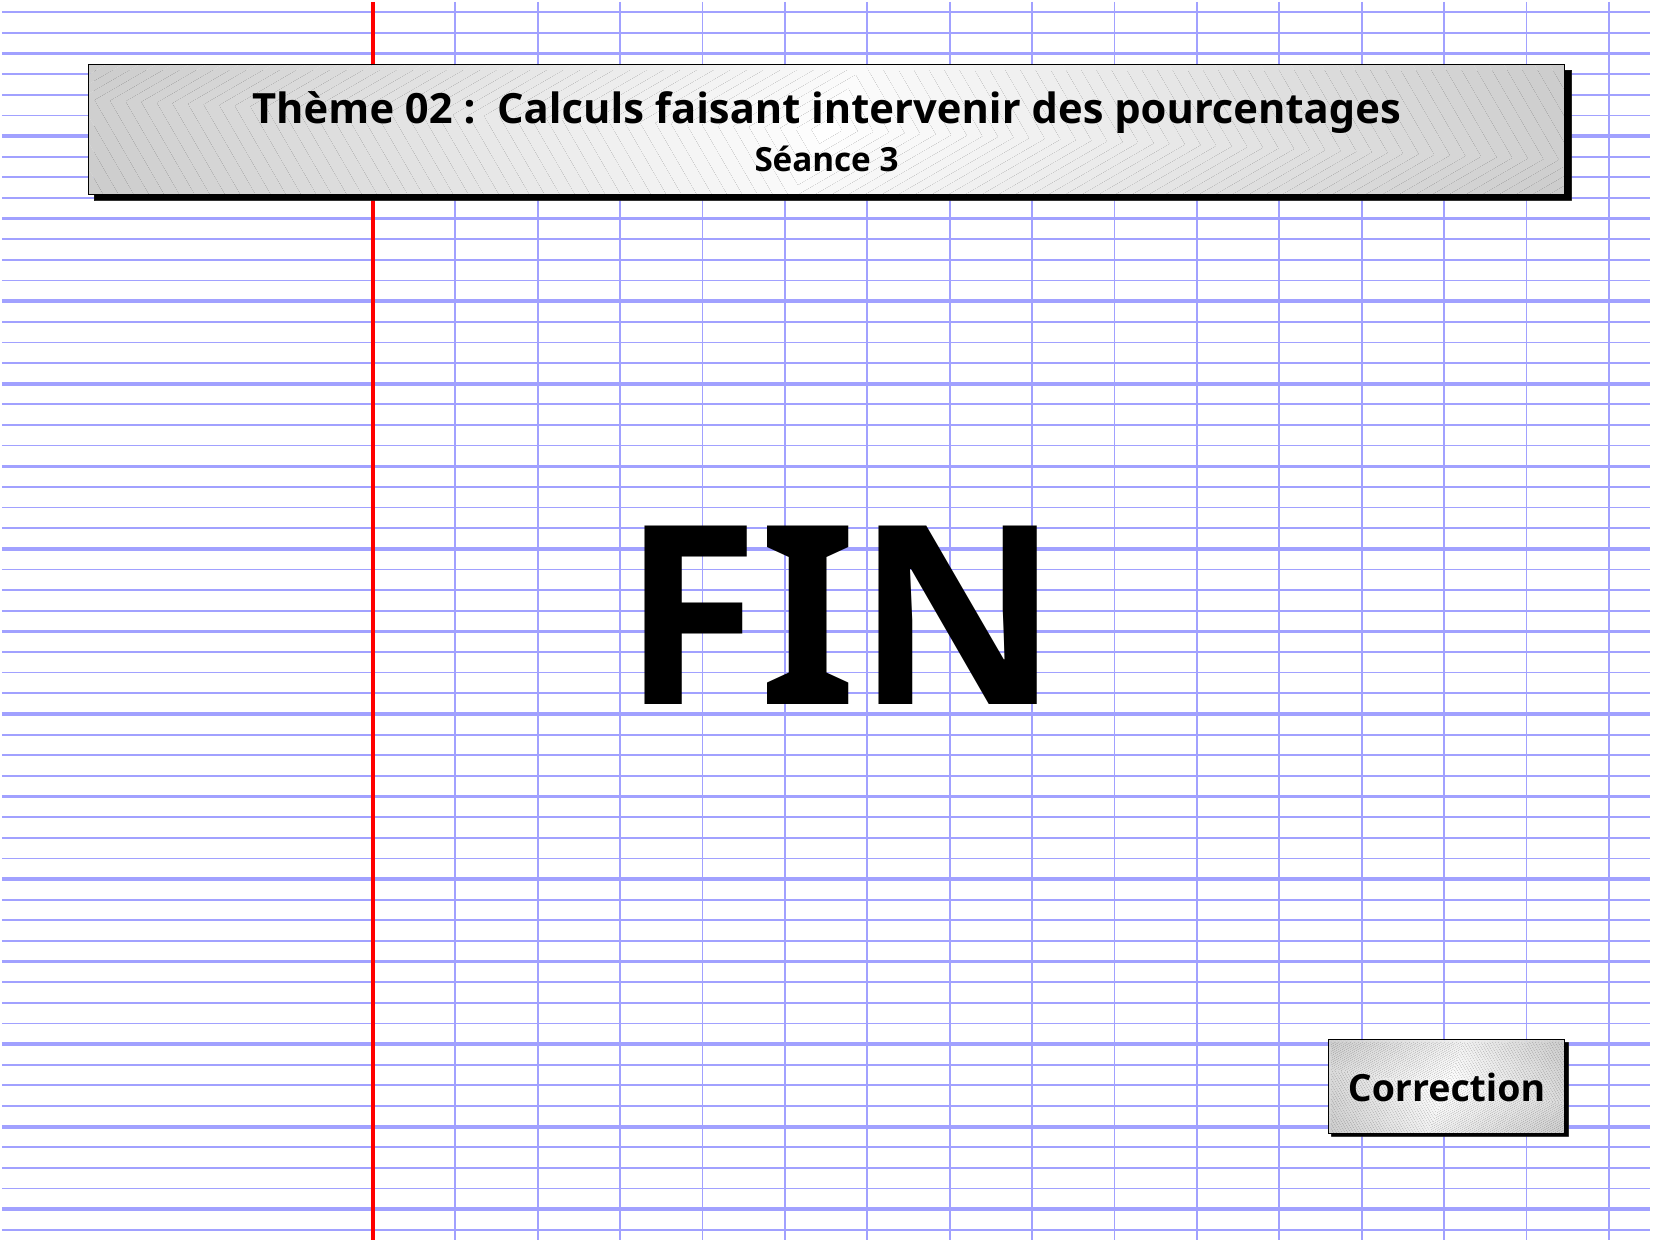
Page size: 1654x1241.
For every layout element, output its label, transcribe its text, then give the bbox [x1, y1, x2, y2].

text_box Correction [1328, 1039, 1565, 1134]
picture [0, 0, 1654, 1241]
text_box Thème 02 : Calculs faisant intervenir des pourcentages Séance 3 [88, 64, 1565, 195]
text_box FIN [413, 429, 1270, 798]
